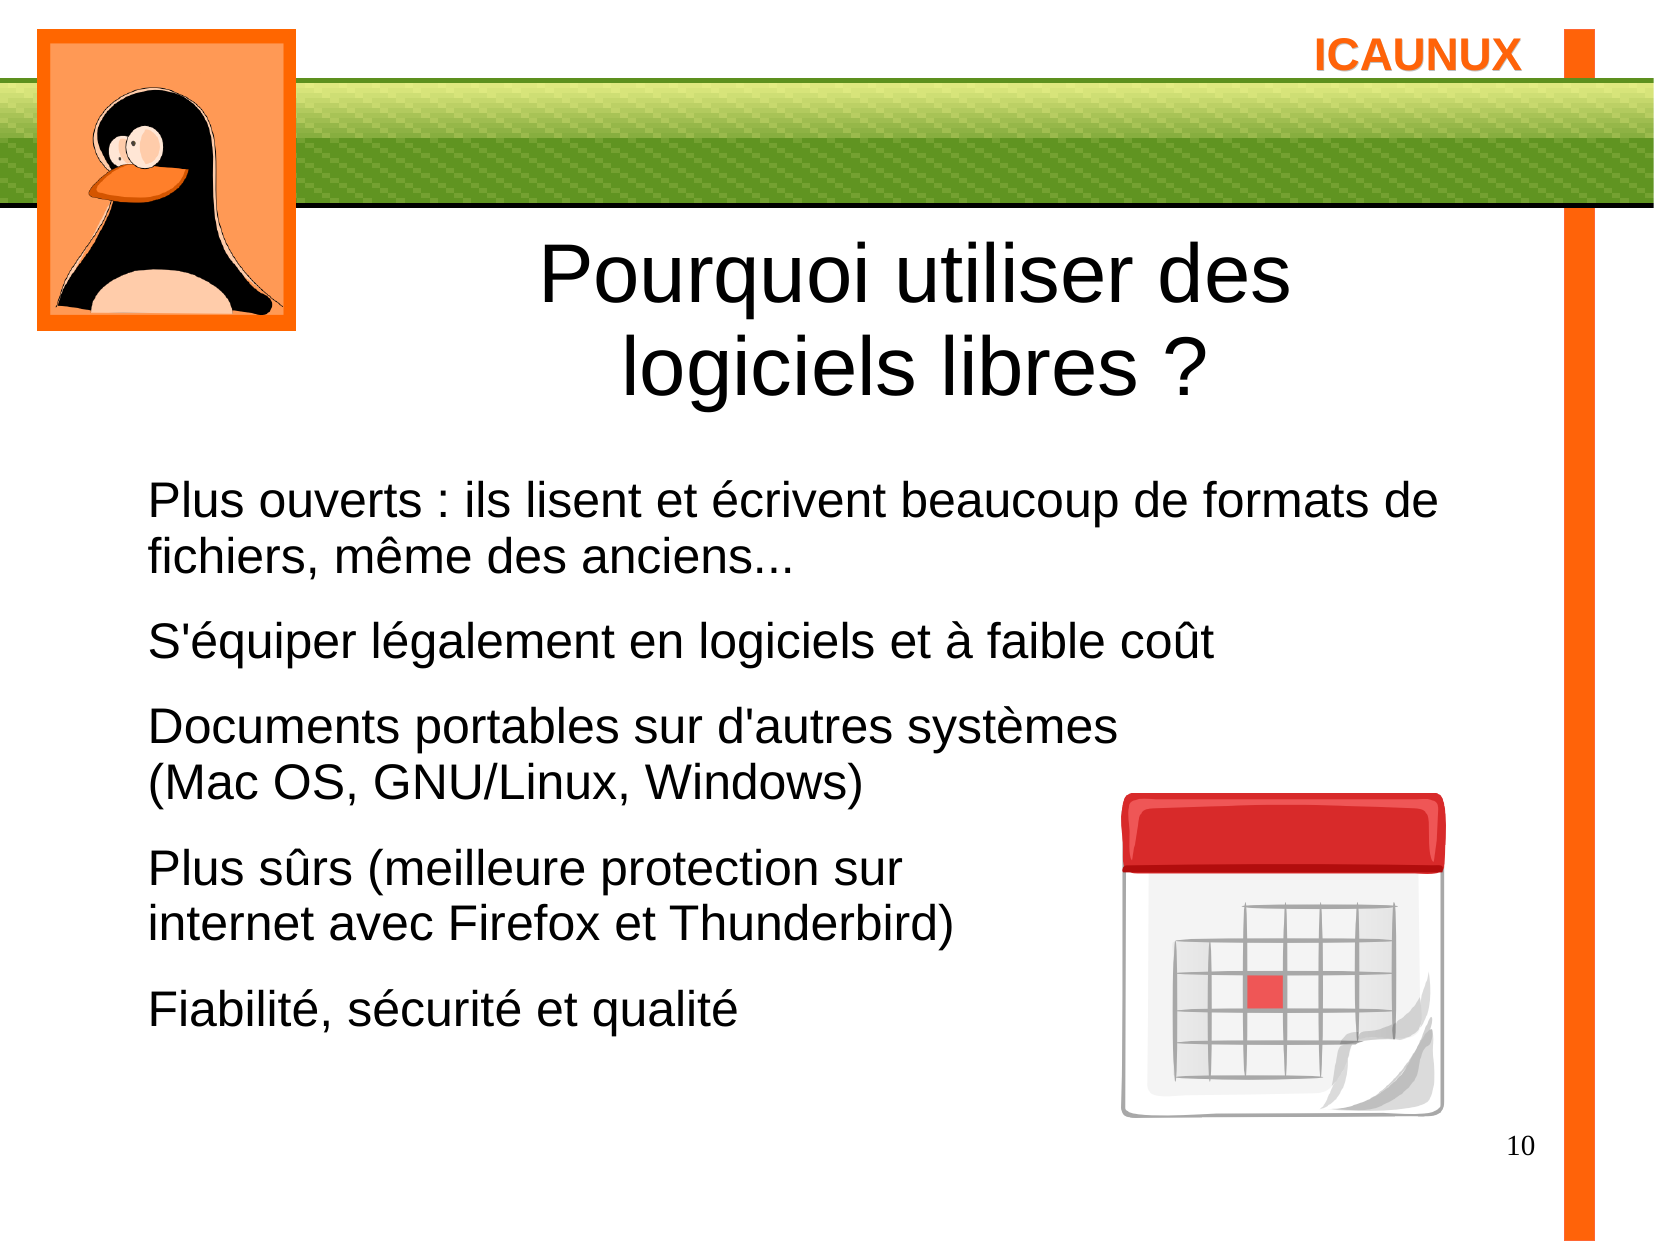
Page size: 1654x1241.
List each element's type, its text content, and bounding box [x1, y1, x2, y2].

picture [0, 29, 1654, 331]
title Pourquoi utiliser des logiciels libres ? [324, 217, 1506, 424]
picture [1121, 793, 1446, 1118]
list Plus ouverts : ils lisent et écrivent beaucoup de formats de fichiers, même des anciens... S'équiper légalement en logiciels et à faible coût Documents portables sur d'autres systèmes (Mac OS, GNU/Linux, Windows) Plus sûrs (meilleure protection sur internet avec Firefox et Thunderbird) Fiabilité, sécurité et qualité [147, 472, 1571, 1095]
